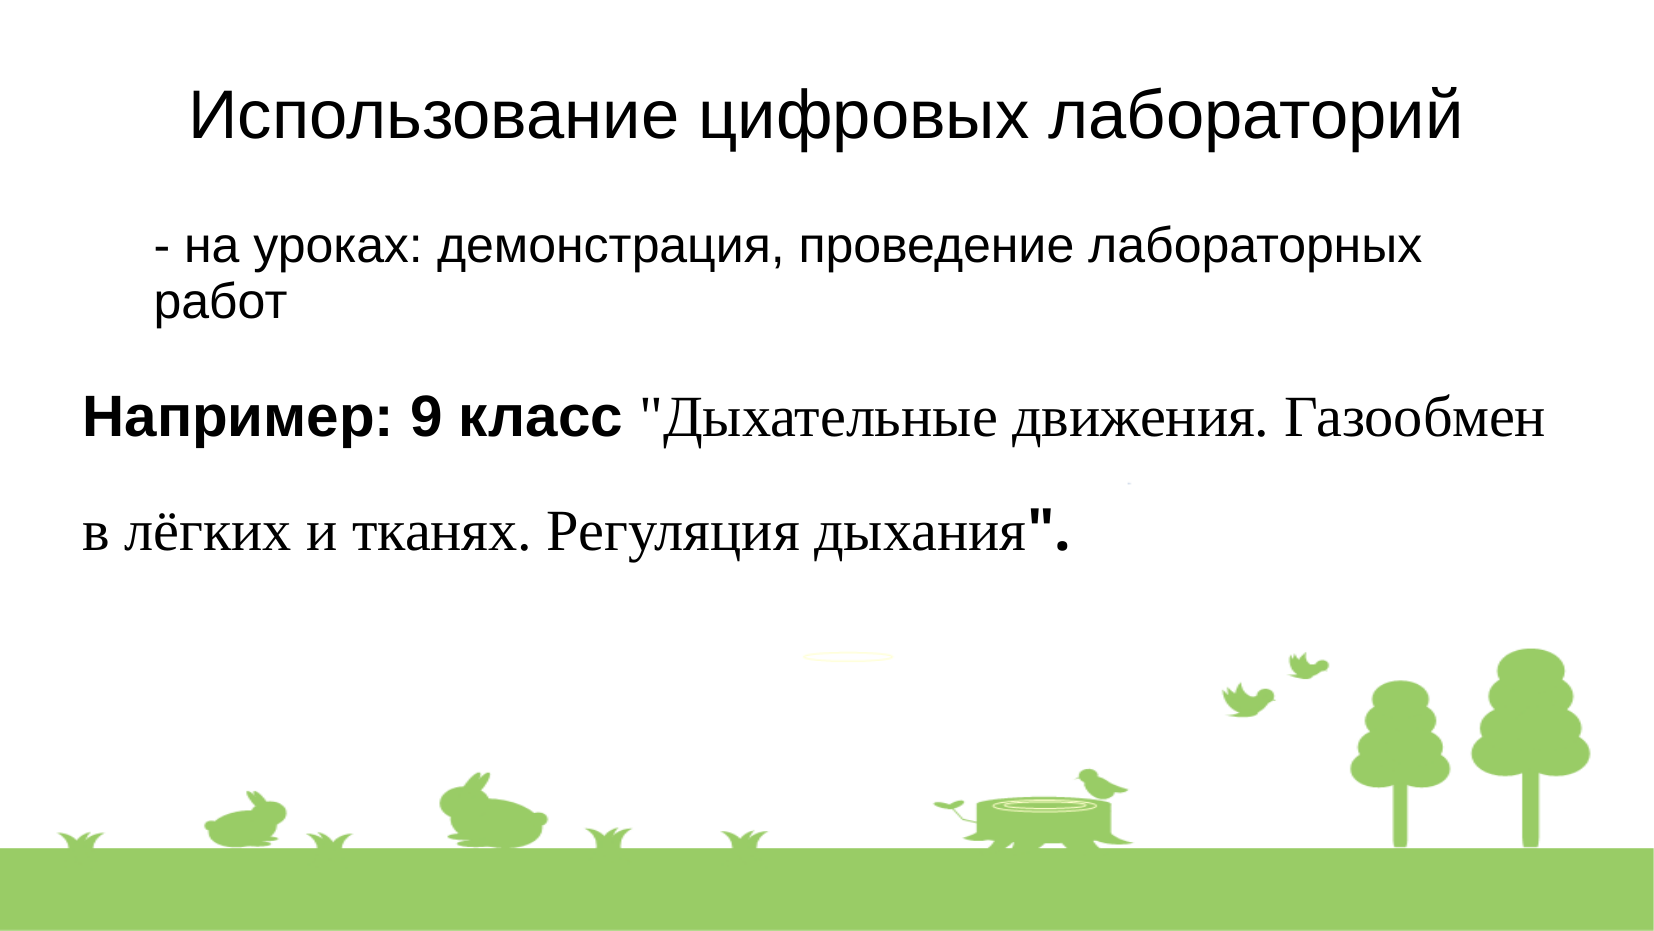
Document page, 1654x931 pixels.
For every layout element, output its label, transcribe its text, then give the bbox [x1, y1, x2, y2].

title Использование цифровых лабораторий [82, 37, 1571, 193]
picture [0, 0, 1654, 931]
list - на уроках: демонстрация, проведение лабораторных работ Например: 9 класс "Дыхательные движения. Газообмен в лёгких и тканях. Регуляция дыхания". [82, 217, 1571, 758]
